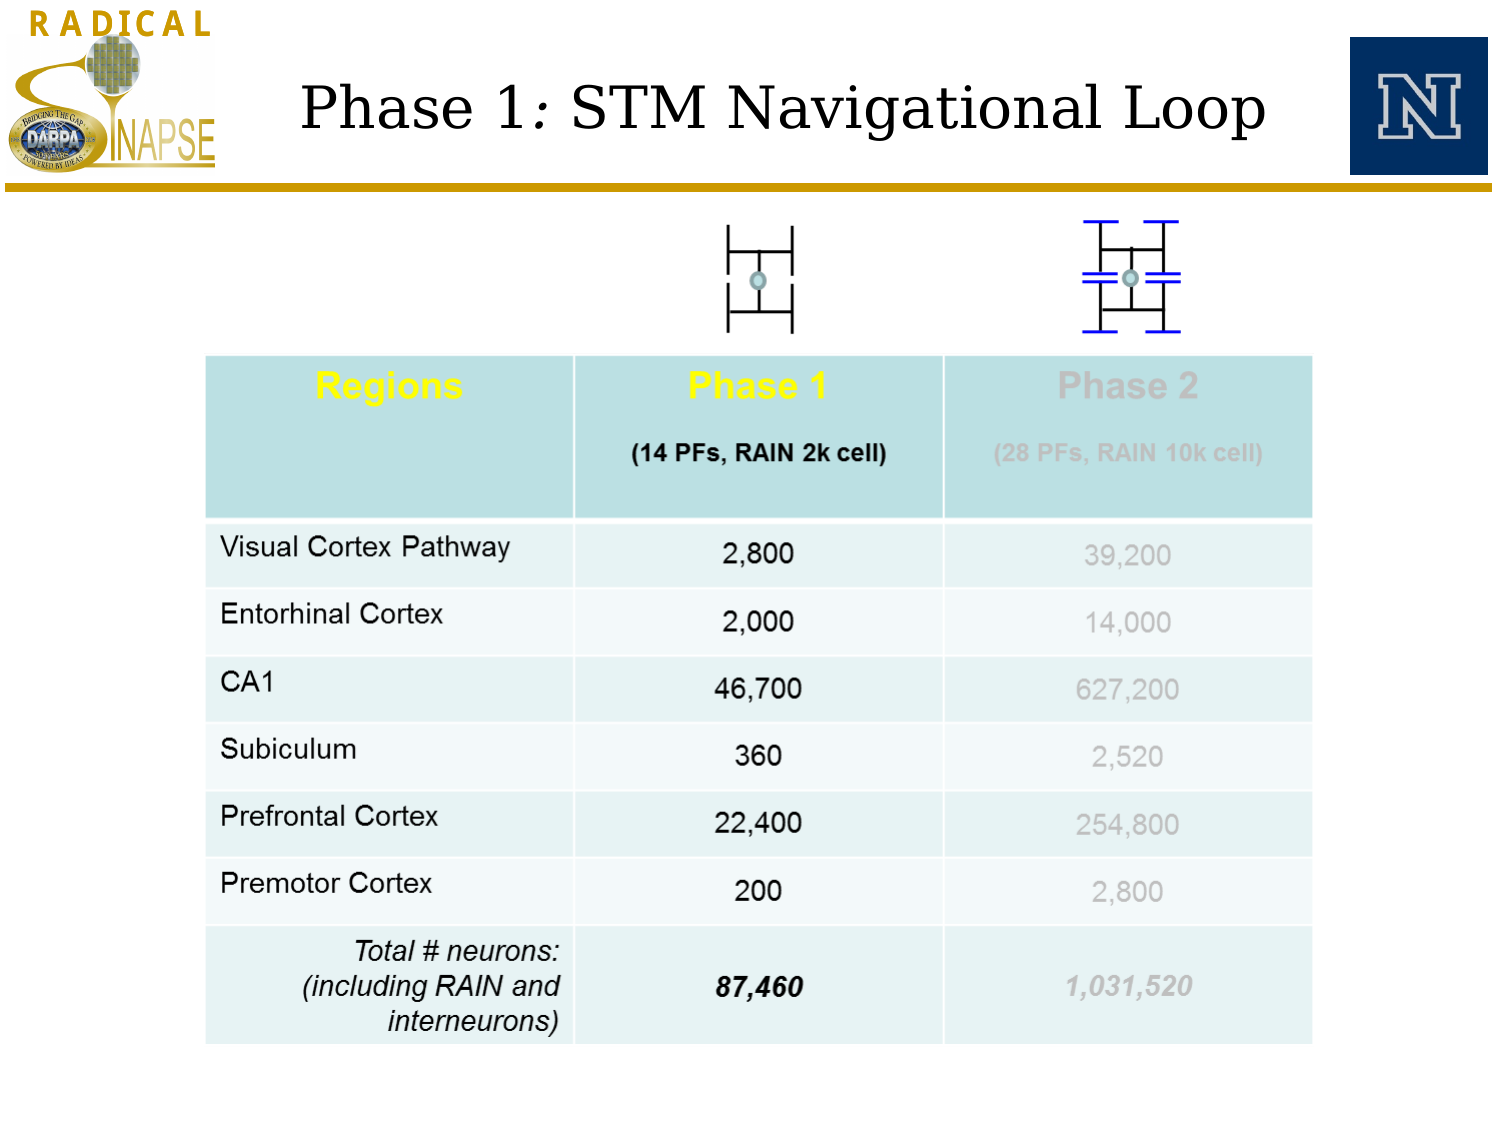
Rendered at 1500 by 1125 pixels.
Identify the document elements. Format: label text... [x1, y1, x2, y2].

picture [1350, 37, 1488, 175]
picture [204, 220, 1314, 1055]
text_box Phase 1: STM Navigational Loop [284, 62, 1284, 148]
